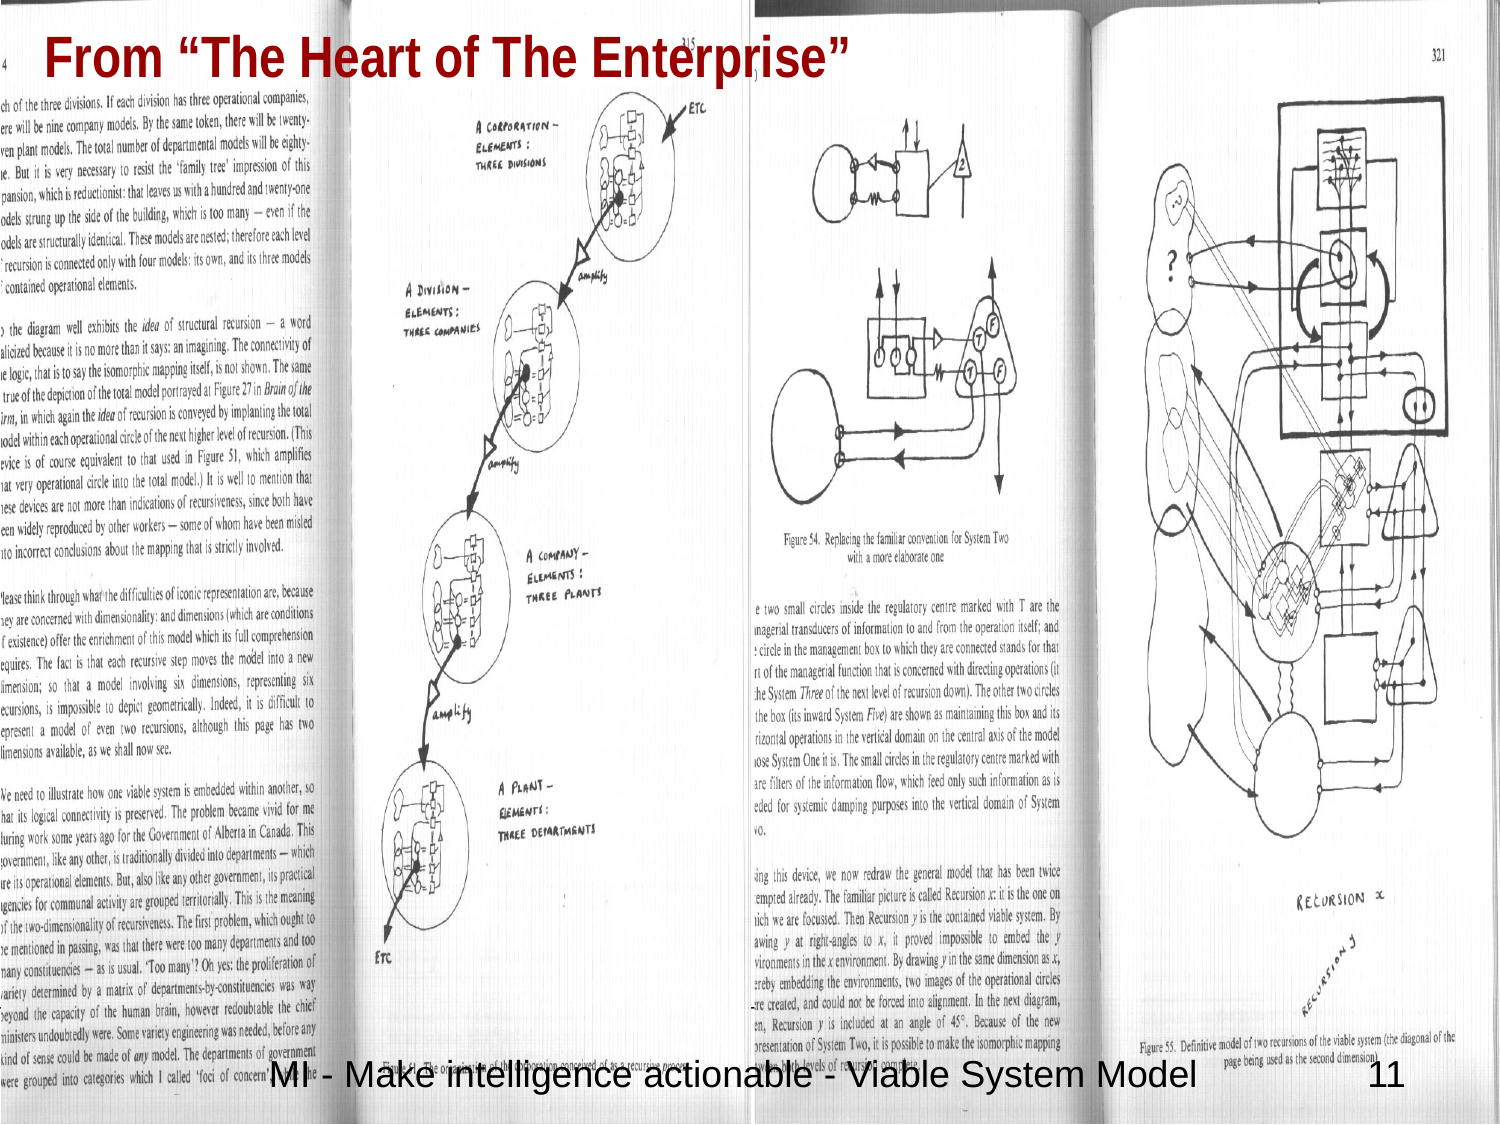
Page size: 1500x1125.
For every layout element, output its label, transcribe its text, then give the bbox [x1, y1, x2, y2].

picture [754, 0, 1500, 1124]
picture [0, 0, 751, 1124]
footer MI - Make intelligence actionable - Viable System Model [253, 1034, 1336, 1103]
slide_number <numéro> [1352, 1034, 1490, 1103]
title From “The Heart of The Enterprise” [29, 12, 1471, 138]
